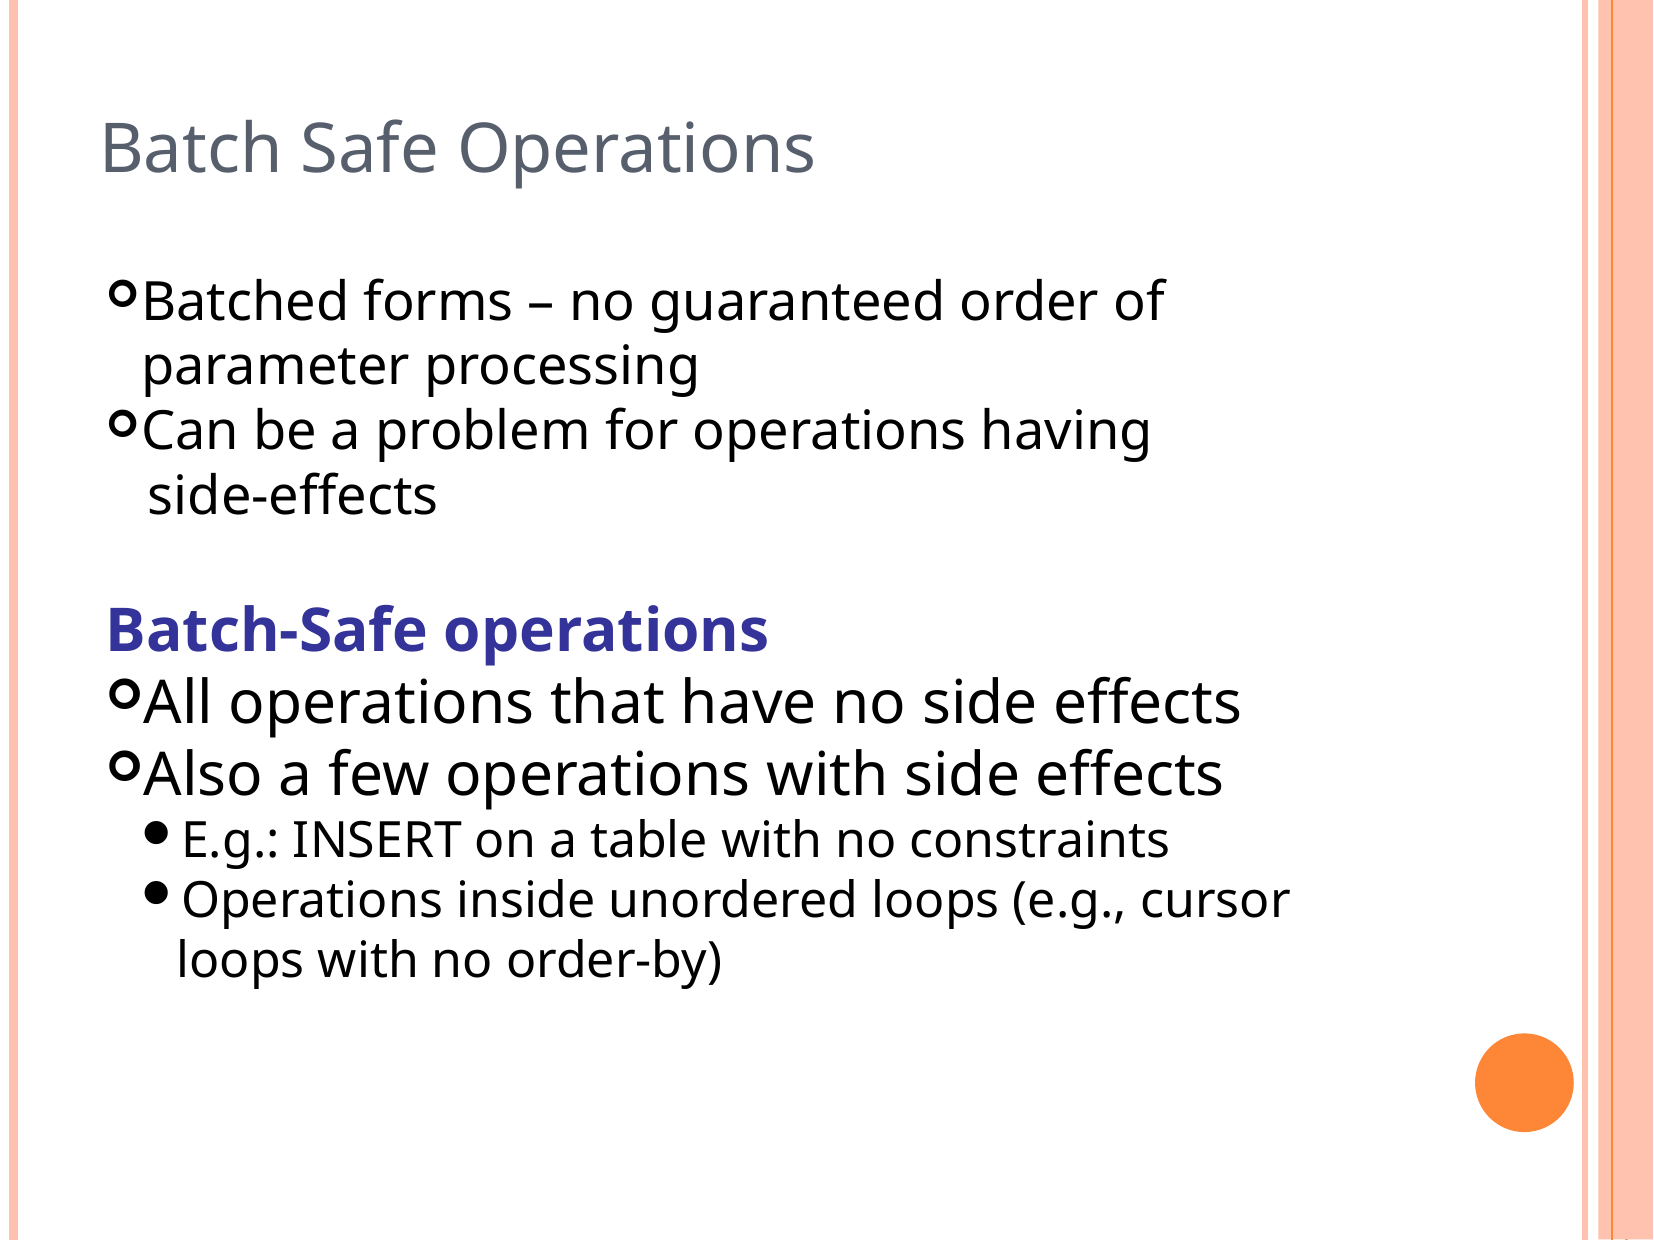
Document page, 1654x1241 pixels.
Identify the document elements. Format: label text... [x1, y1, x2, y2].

text_box Batched forms – no guaranteed order of parameter processing Can be a problem for operations having side-effects Batch-Safe operations All operations that have no side effects Also a few operations with side effects E.g.: INSERT on a table with no constraints Operations inside unordered loops (e.g., cursor loops with no order-by) [89, 257, 1440, 1139]
text_box Batch Safe Operations [82, 49, 1433, 195]
